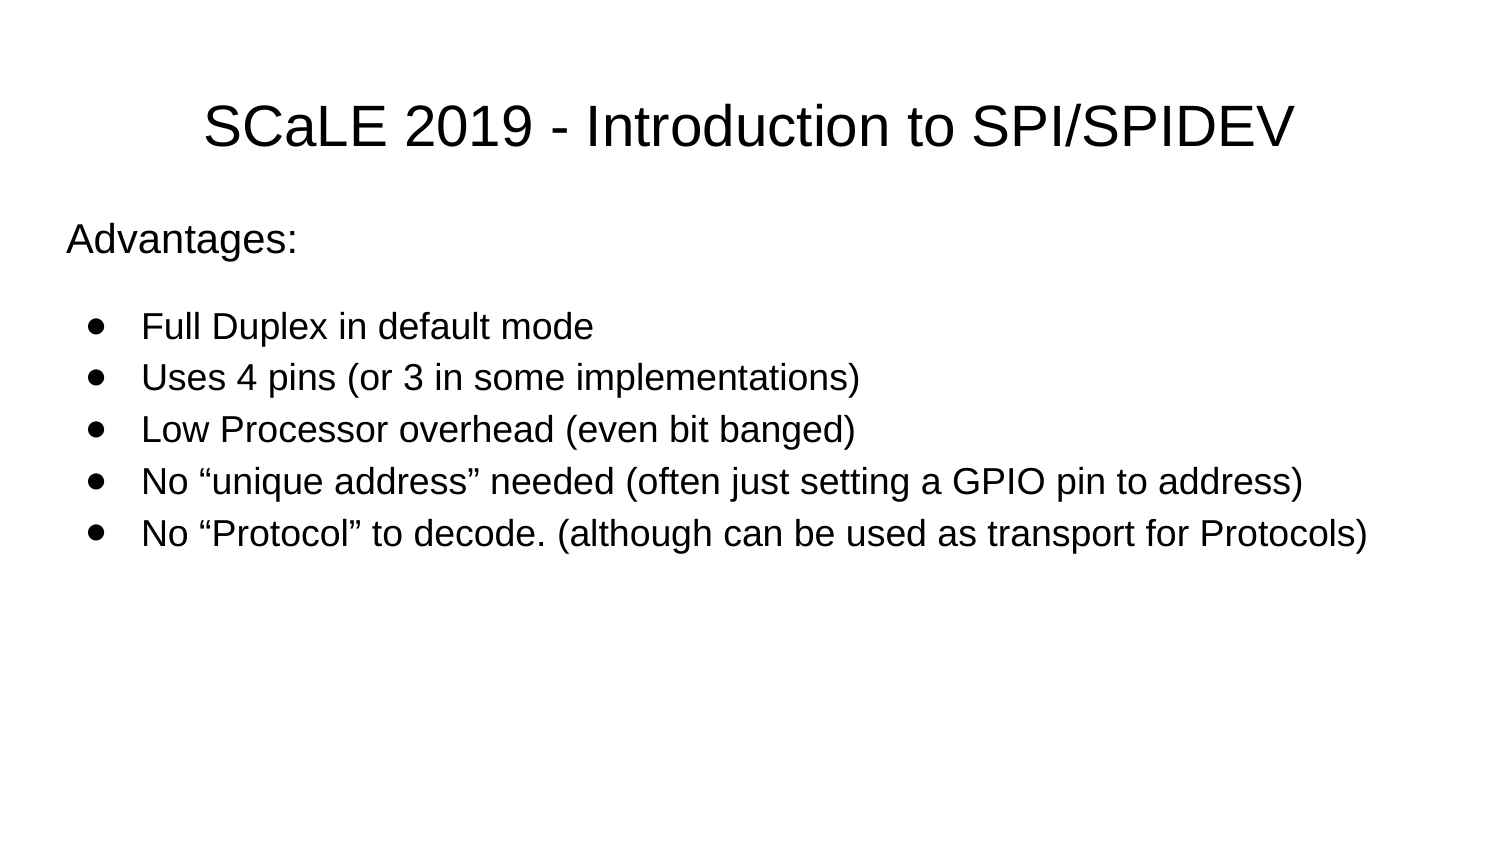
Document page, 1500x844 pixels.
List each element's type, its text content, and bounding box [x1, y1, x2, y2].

list Advantages: Full Duplex in default mode Uses 4 pins (or 3 in some implementations) Low Processor overhead (even bit banged) No “unique address” needed (often just setting a GPIO pin to address) No “Protocol” to decode. (although can be used as transport for Protocols) [51, 189, 1449, 750]
title SCaLE 2019 - Introduction to SPI/SPIDEV [51, 72, 1449, 167]
